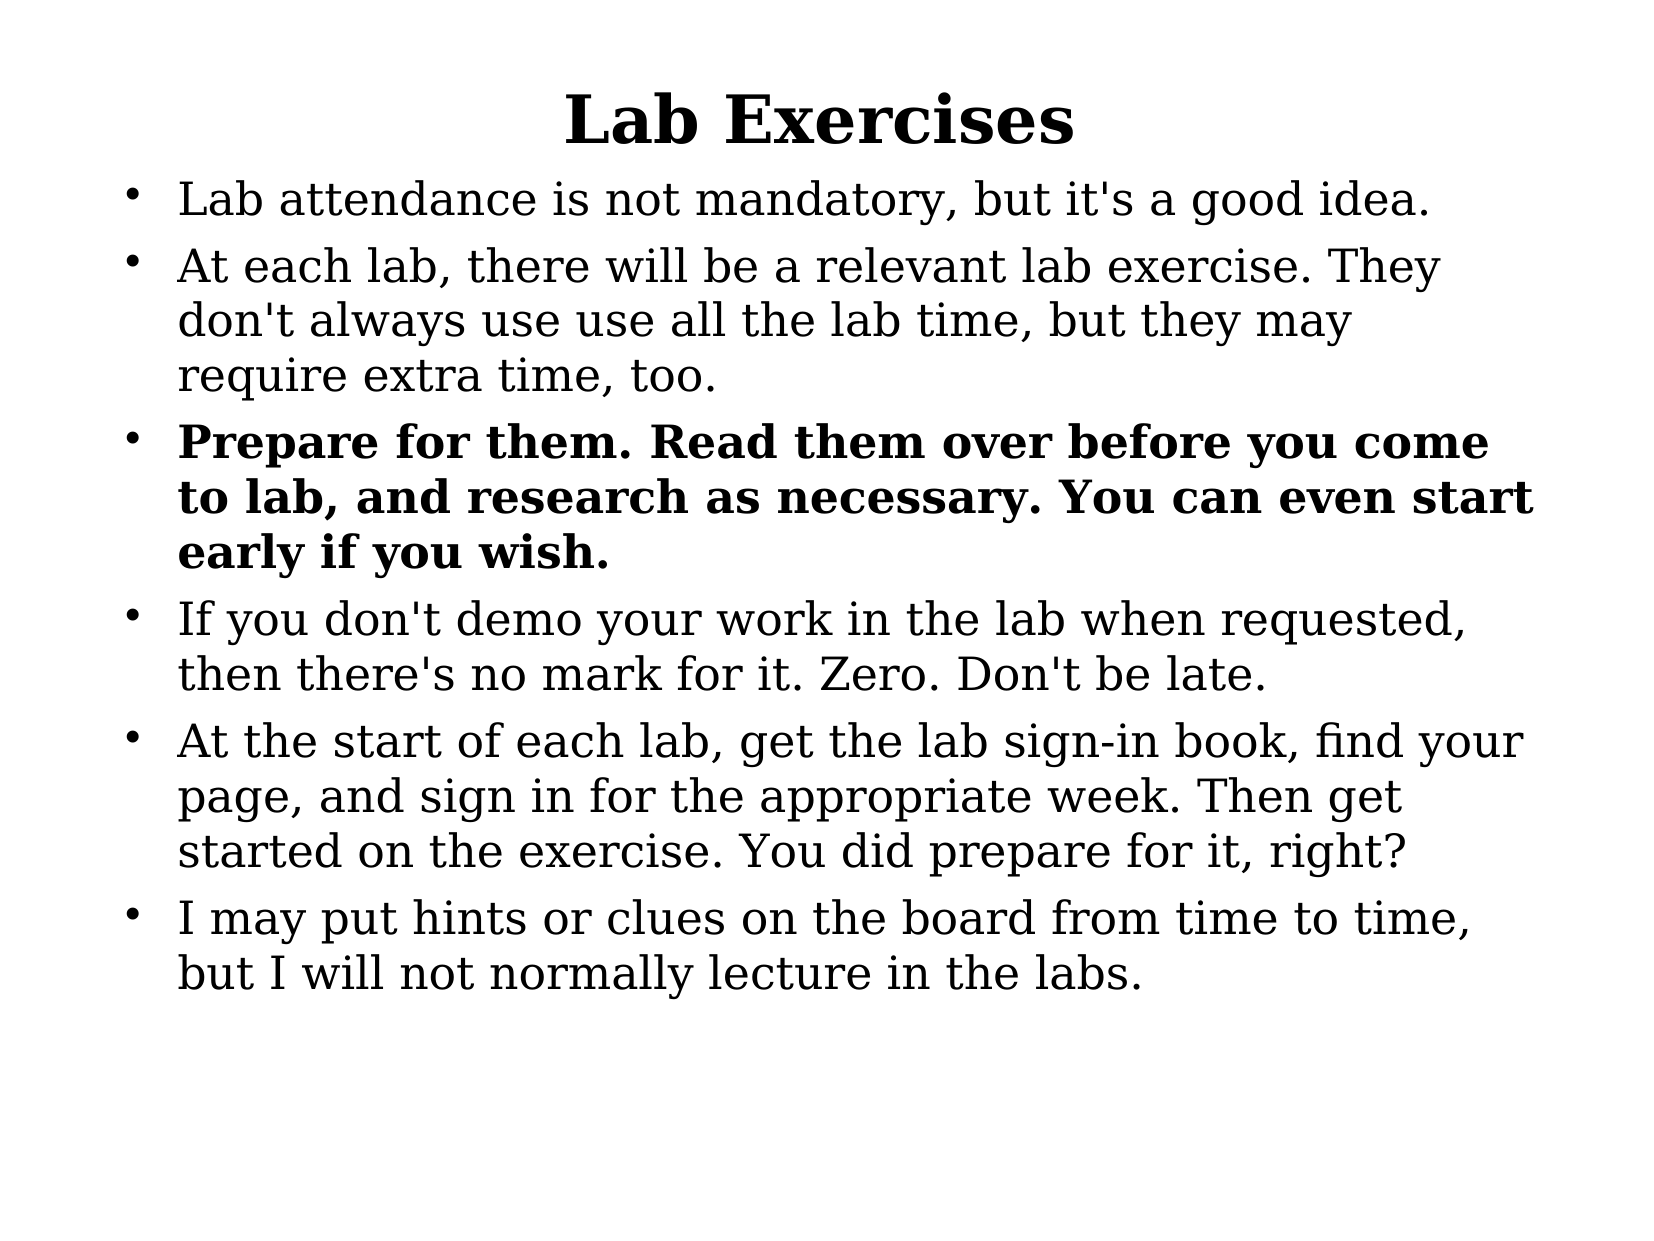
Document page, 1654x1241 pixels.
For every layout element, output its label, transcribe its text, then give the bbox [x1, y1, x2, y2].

text_box Lab Exercises Lab attendance is not mandatory, but it's a good idea. At each lab, there will be a relevant lab exercise. They don't always use use all the lab time, but they may require extra time, too. Prepare for them. Read them over before you come to lab, and research as necessary. You can even start early if you wish. If you don't demo your work in the lab when requested, then there's no mark for it. Zero. Don't be late. At the start of each lab, get the lab sign-in book, find your page, and sign in for the appropriate week. Then get started on the exercise. You did prepare for it, right? I may put hints or clues on the board from time to time, but I will not normally lecture in the labs. [102, 74, 1538, 1163]
